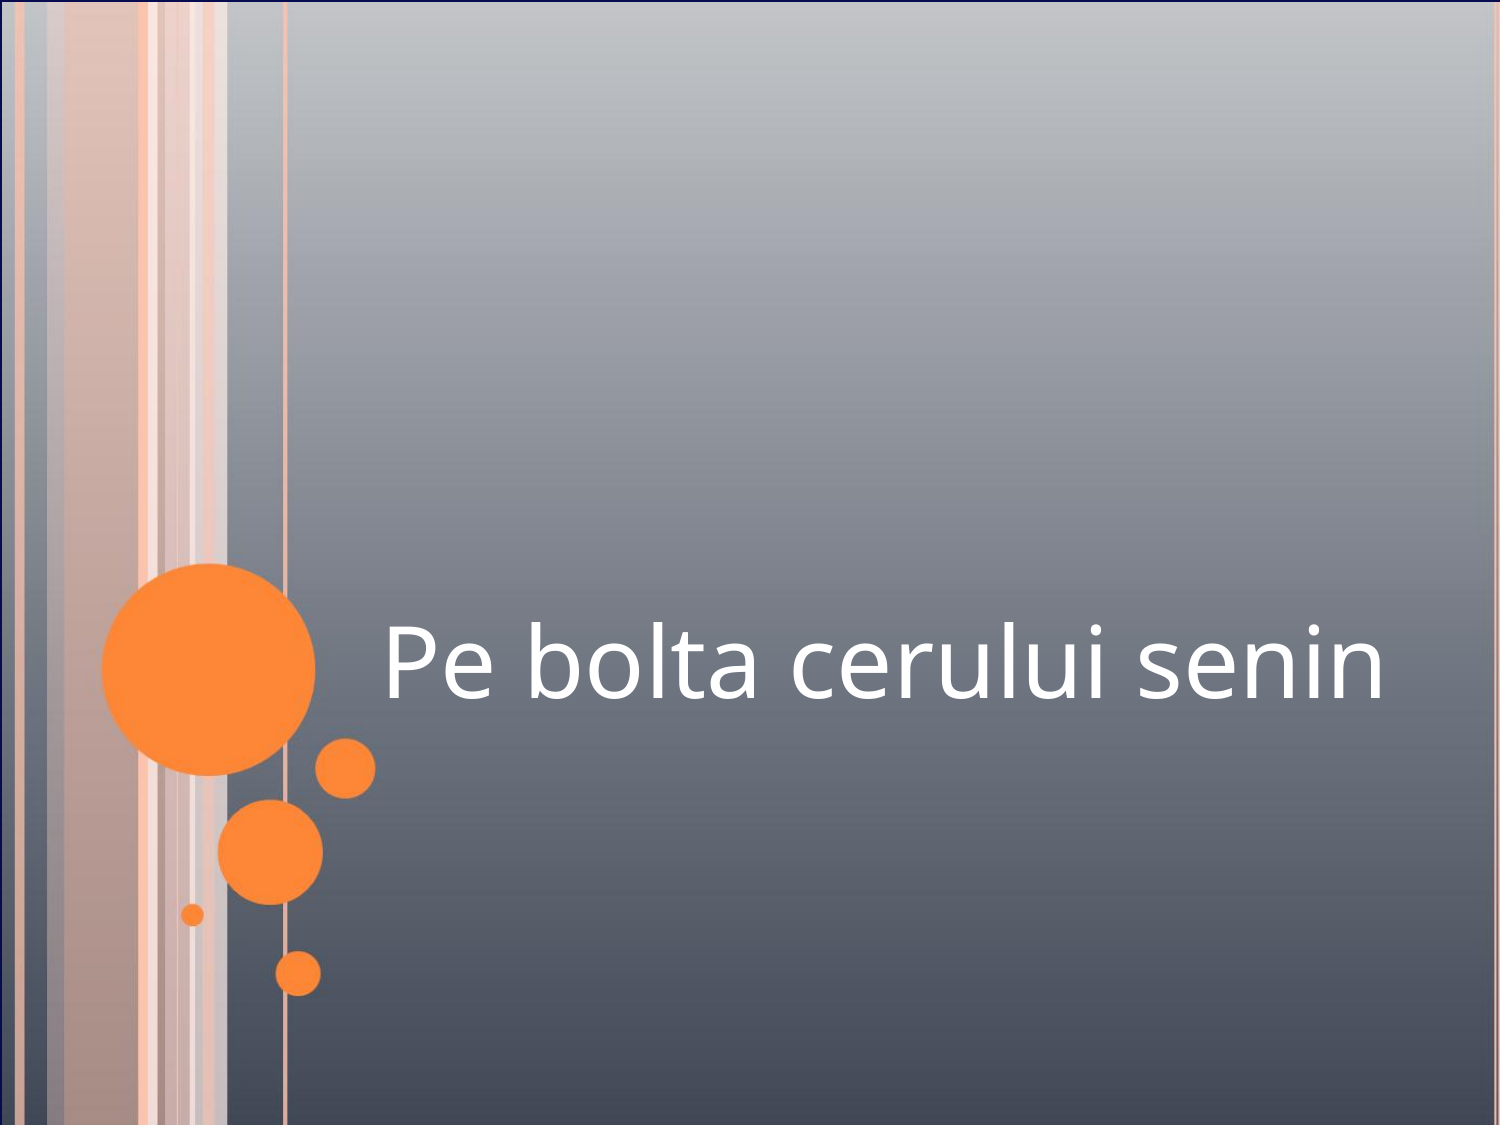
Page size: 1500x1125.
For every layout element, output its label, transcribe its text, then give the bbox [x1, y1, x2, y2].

picture [2, 2, 1500, 1125]
text_box Pe bolta cerului senin [365, 590, 1405, 726]
